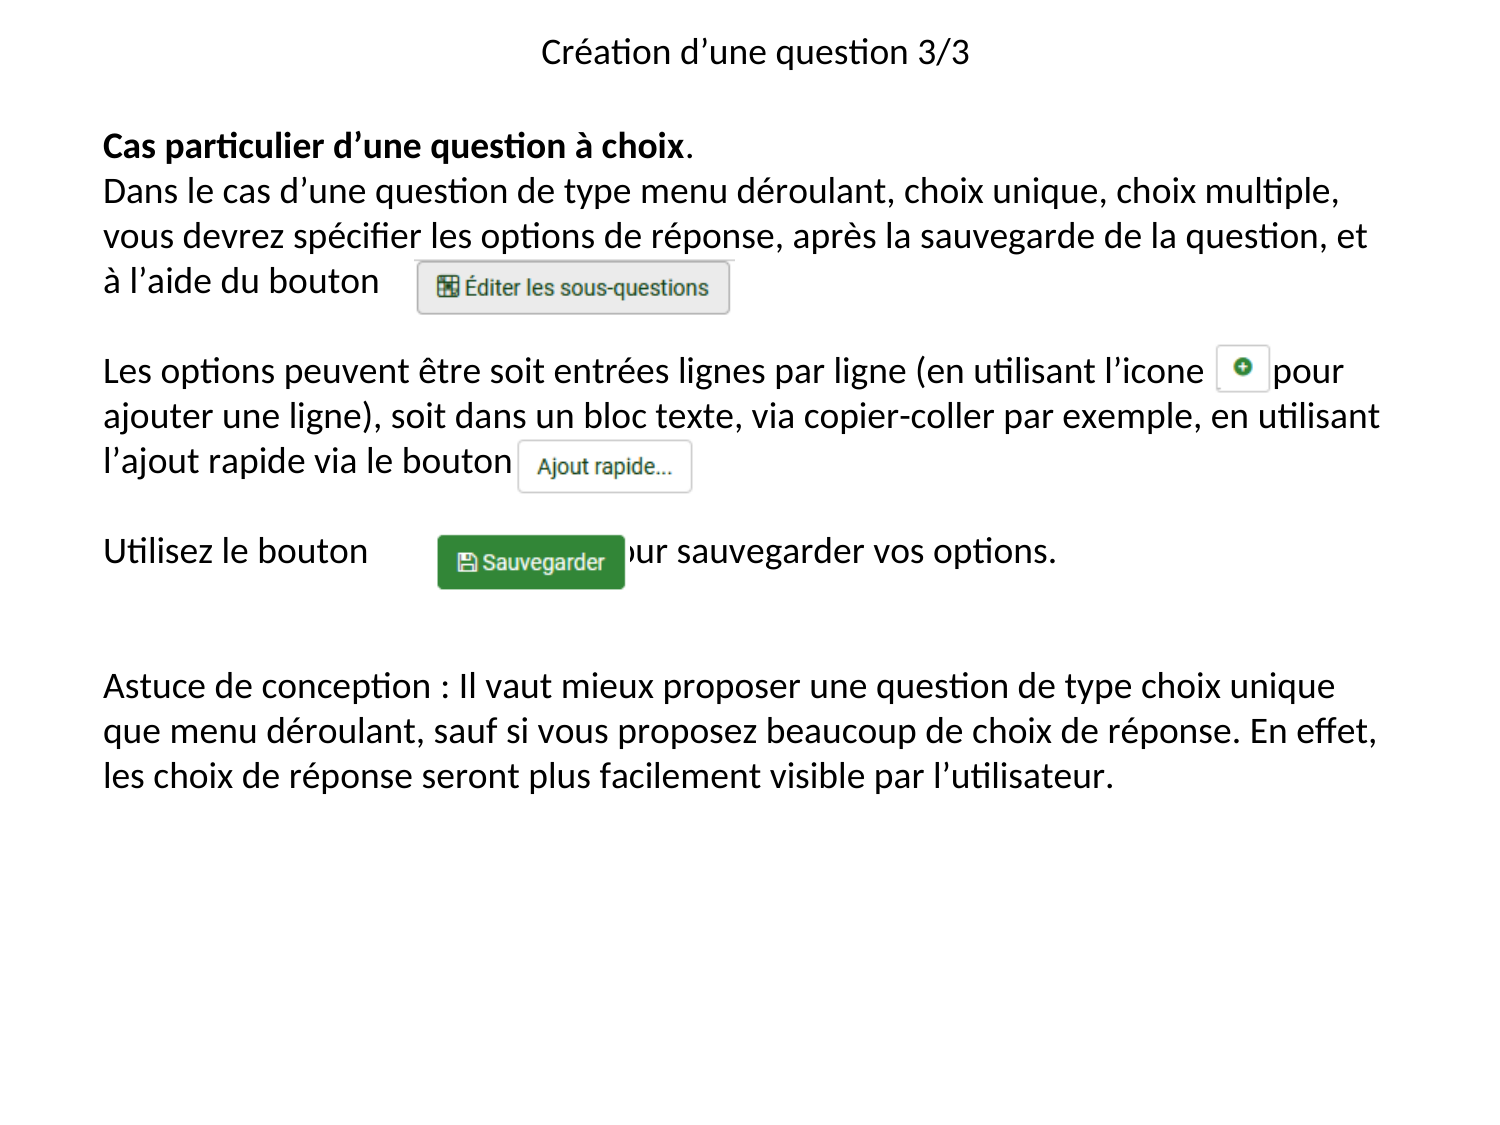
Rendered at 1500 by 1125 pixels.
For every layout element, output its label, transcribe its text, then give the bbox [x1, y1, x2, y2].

picture [430, 529, 630, 596]
text_box Création d’une question 3/3 [41, 18, 1471, 80]
picture [414, 255, 735, 318]
text_box Cas particulier d’une question à choix. Dans le cas d’une question de type menu déroulant, choix unique, choix multiple, vous devrez spécifier les options de réponse, après la sauvegarde de la question, et à l’aide du bouton Les options peuvent être soit entrées lignes par ligne (en utilisant l’icone pour ajouter une ligne), soit dans un bloc texte, via copier-coller par exemple, en utilisant l’ajout rapide via le bouton Utilisez le bouton pour sauvegarder vos options. Astuce de conception : Il vaut mieux proposer une question de type choix unique que menu déroulant, sauf si vous proposez beaucoup de choix de réponse. En effet, les choix de réponse seront plus facilement visible par l’utilisateur. [88, 113, 1400, 804]
picture [513, 432, 699, 503]
picture [1210, 337, 1272, 396]
